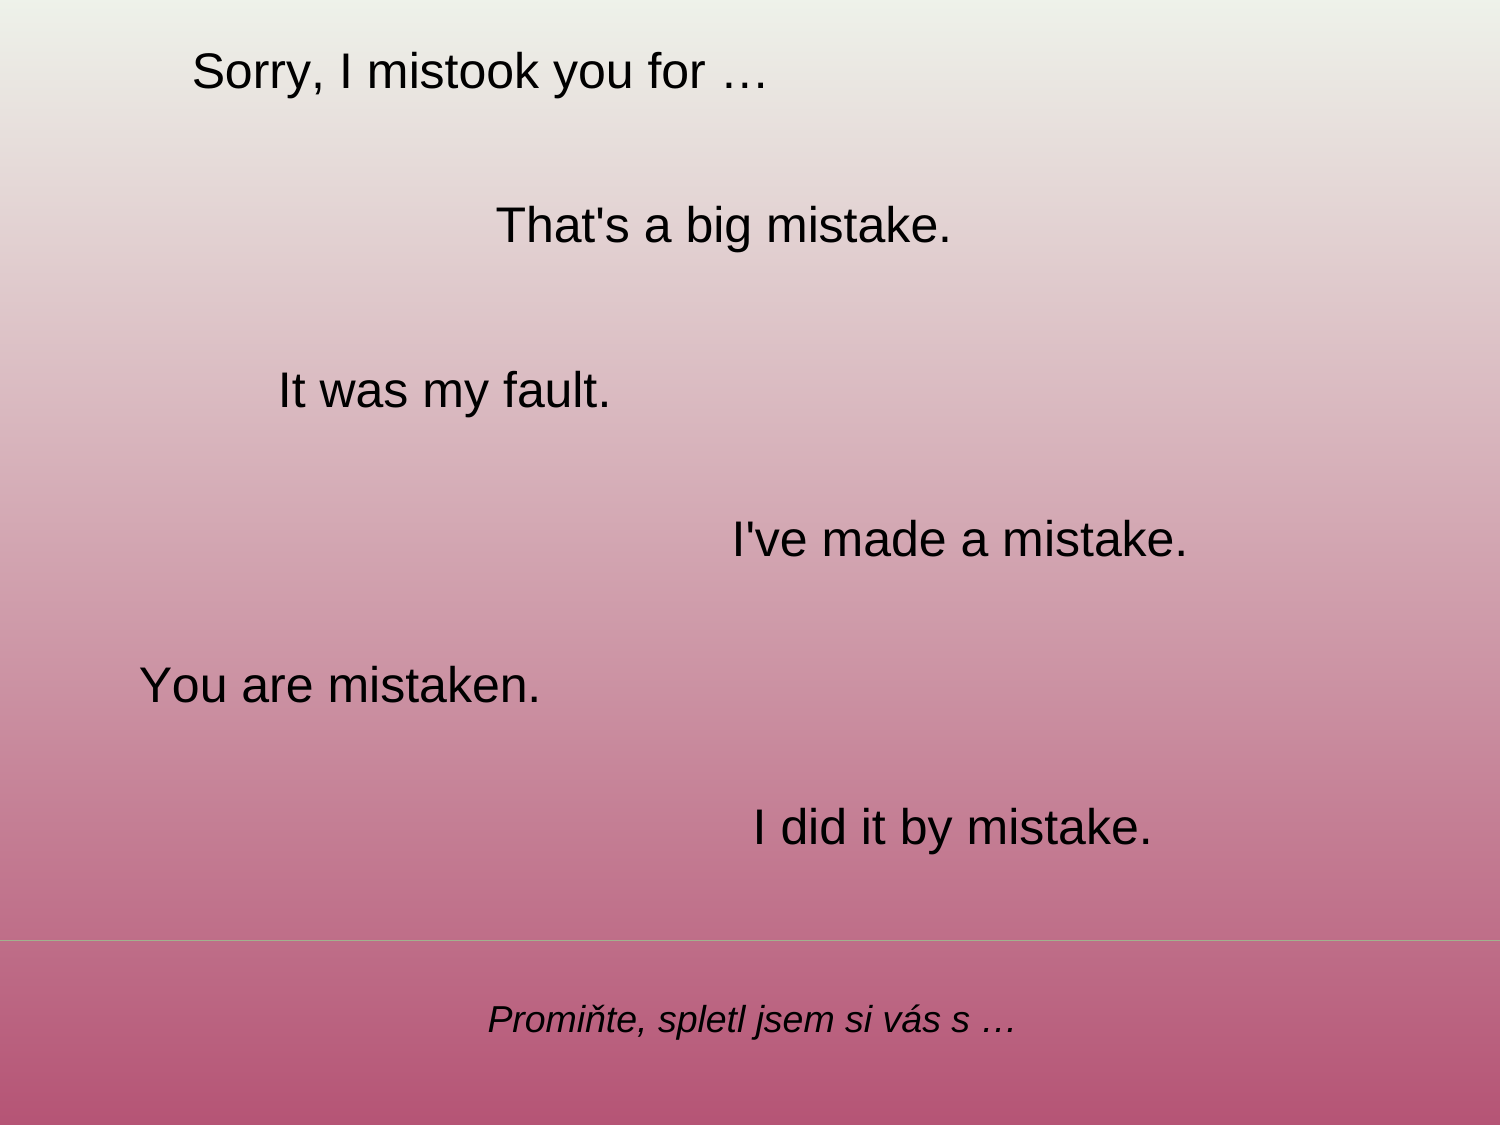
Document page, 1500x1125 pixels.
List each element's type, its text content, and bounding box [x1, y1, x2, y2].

text_box It was my fault. [263, 349, 627, 426]
text_box Sorry, I mistook you for … [177, 30, 1164, 107]
text_box I've made a mistake. [716, 498, 1204, 575]
text_box I did it by mistake. [737, 786, 1169, 863]
text_box Promiňte, spletl jsem si vás s … [472, 987, 1034, 1049]
text_box That's a big mistake. [480, 184, 968, 261]
text_box You are mistaken. [124, 645, 557, 721]
